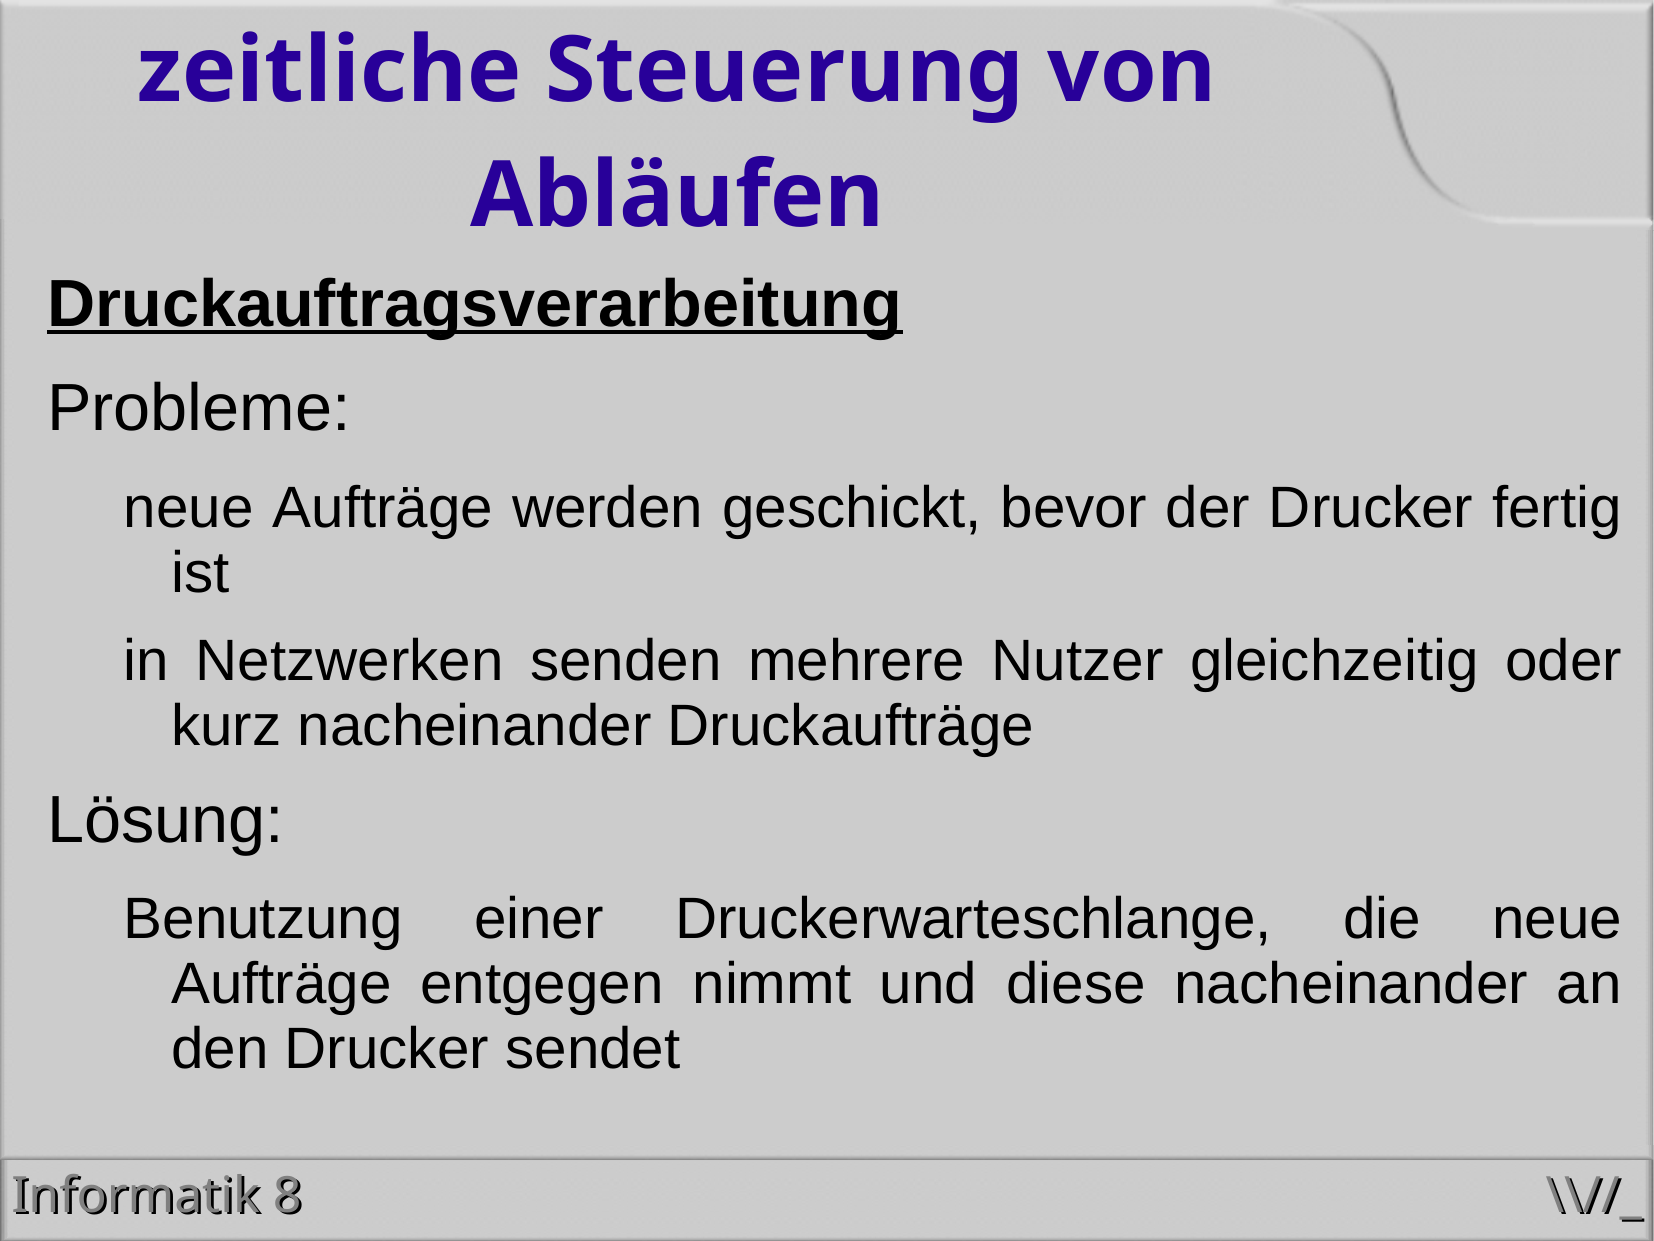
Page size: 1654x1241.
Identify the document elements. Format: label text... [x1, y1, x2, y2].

picture [0, 0, 1654, 1241]
list Druckauftragsverarbeitung Probleme: neue Aufträge werden geschickt, bevor der Drucker fertig ist in Netzwerken senden mehrere Nutzer gleichzeitig oder kurz nacheinander Druckaufträge Lösung: Benutzung einer Druckerwarteschlange, die neue Aufträge entgegen nimmt und diese nacheinander an den Drucker sendet [29, 265, 1625, 1127]
title zeitliche Steuerung von Abläufen [36, 16, 1319, 242]
